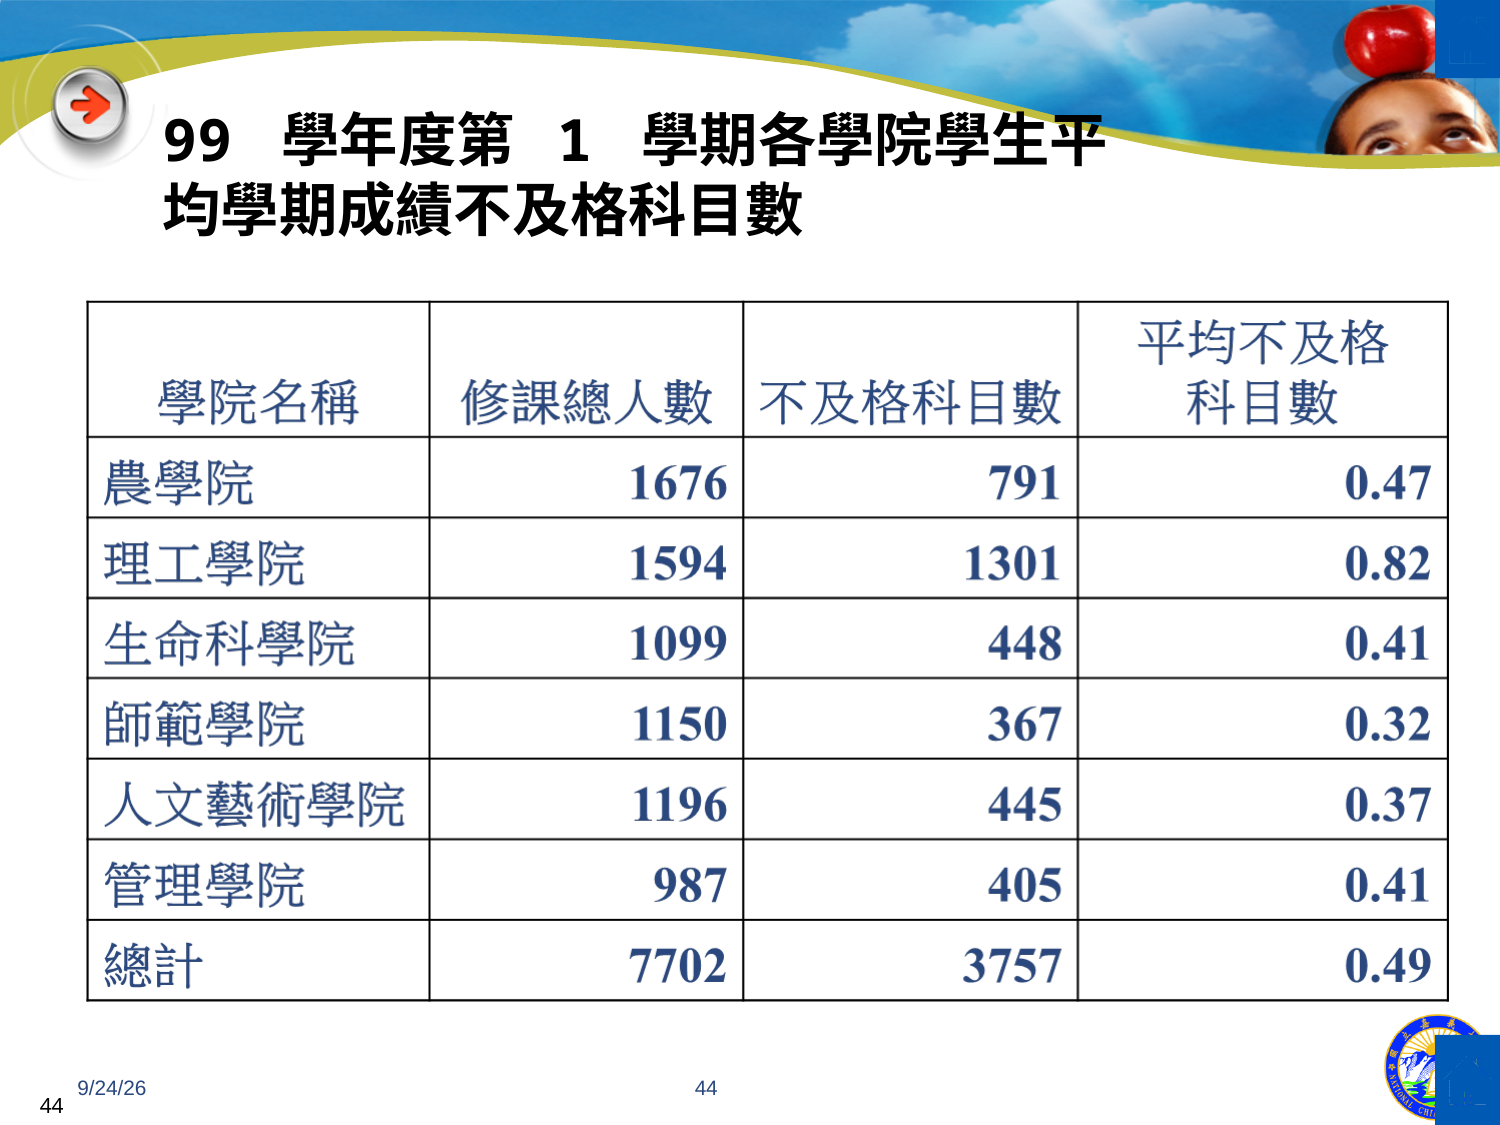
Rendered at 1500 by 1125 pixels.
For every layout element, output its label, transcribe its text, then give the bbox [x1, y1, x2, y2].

text_box [1435, 1034, 1500, 1125]
text_box [637, 1067, 775, 1111]
picture [72, 294, 1475, 1024]
text_box [24, 1067, 376, 1125]
text_box [1435, 0, 1500, 79]
title 99 學年度第 1 學期各學院學生平均學期成績不及格科目數 [147, 78, 1150, 268]
